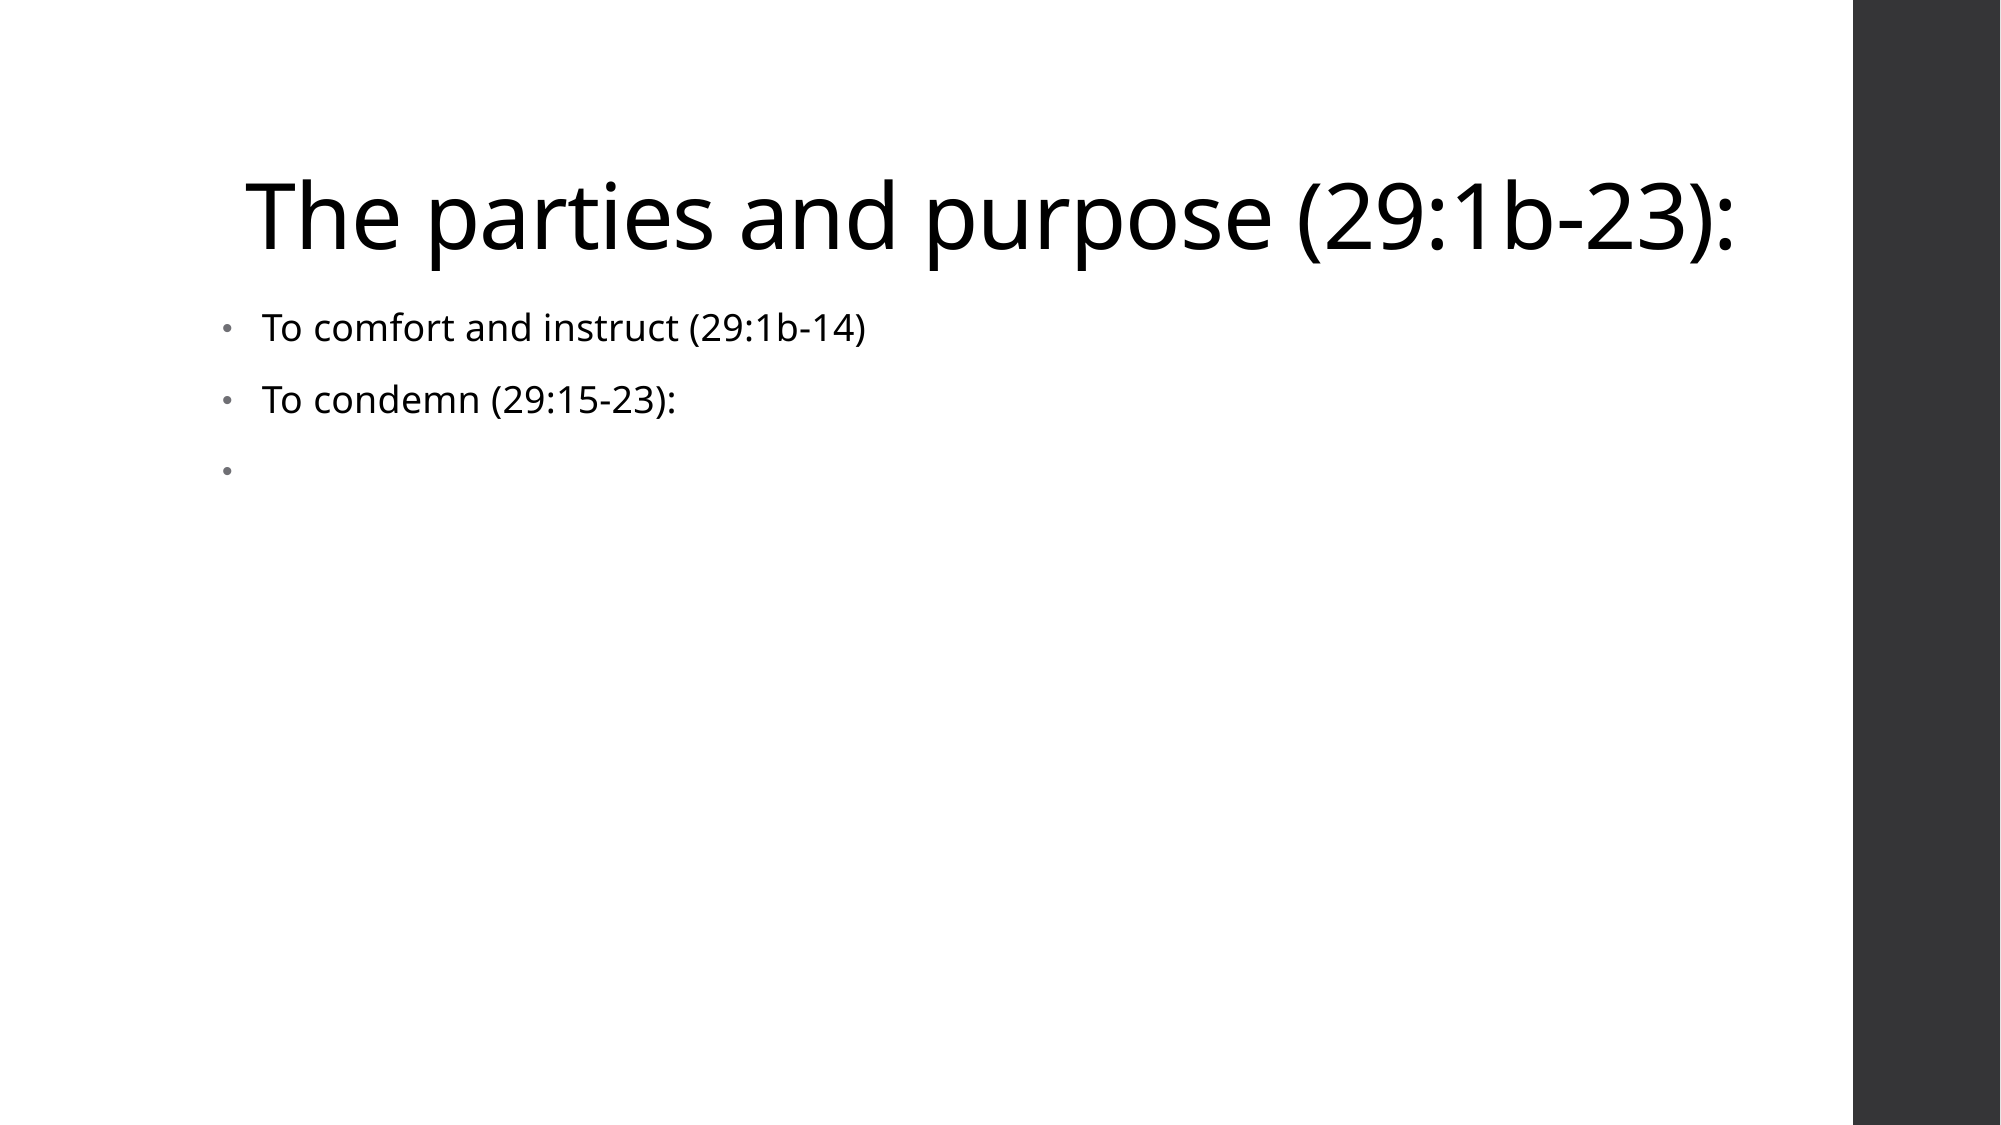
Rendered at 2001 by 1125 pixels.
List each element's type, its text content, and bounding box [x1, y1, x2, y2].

list To comfort and instruct (29:1b-14) To condemn (29:15-23): [206, 299, 1617, 1014]
title The parties and purpose (29:1b-23): [206, 60, 1797, 278]
